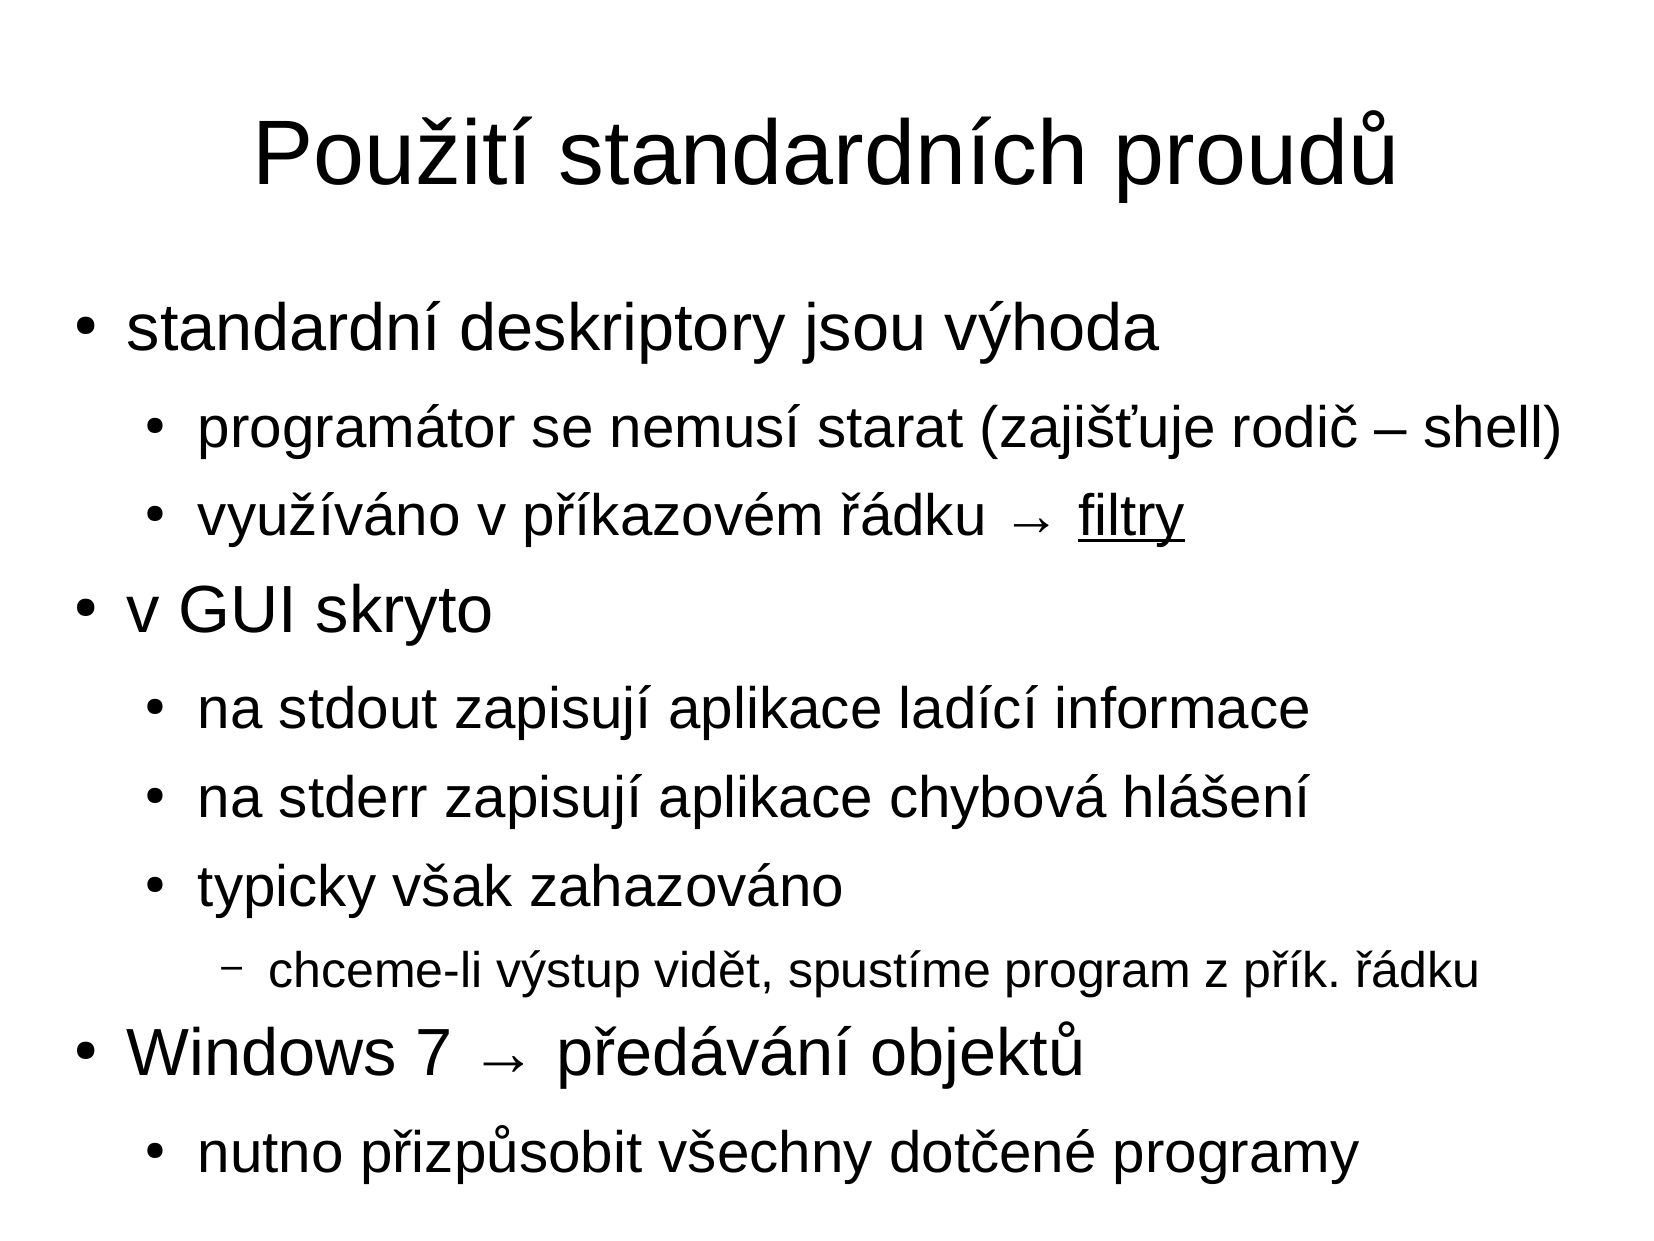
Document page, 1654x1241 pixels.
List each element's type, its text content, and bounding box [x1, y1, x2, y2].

list standardní deskriptory jsou výhoda programátor se nemusí starat (zajišťuje rodič – shell) využíváno v příkazovém řádku → filtry v GUI skryto na stdout zapisují aplikace ladící informace na stderr zapisují aplikace chybová hlášení typicky však zahazováno chceme-li výstup vidět, spustíme program z přík. řádku Windows 7 → předávání objektů nutno přizpůsobit všechny dotčené programy [56, 290, 1598, 1184]
title Použití standardních proudů [82, 56, 1571, 250]
